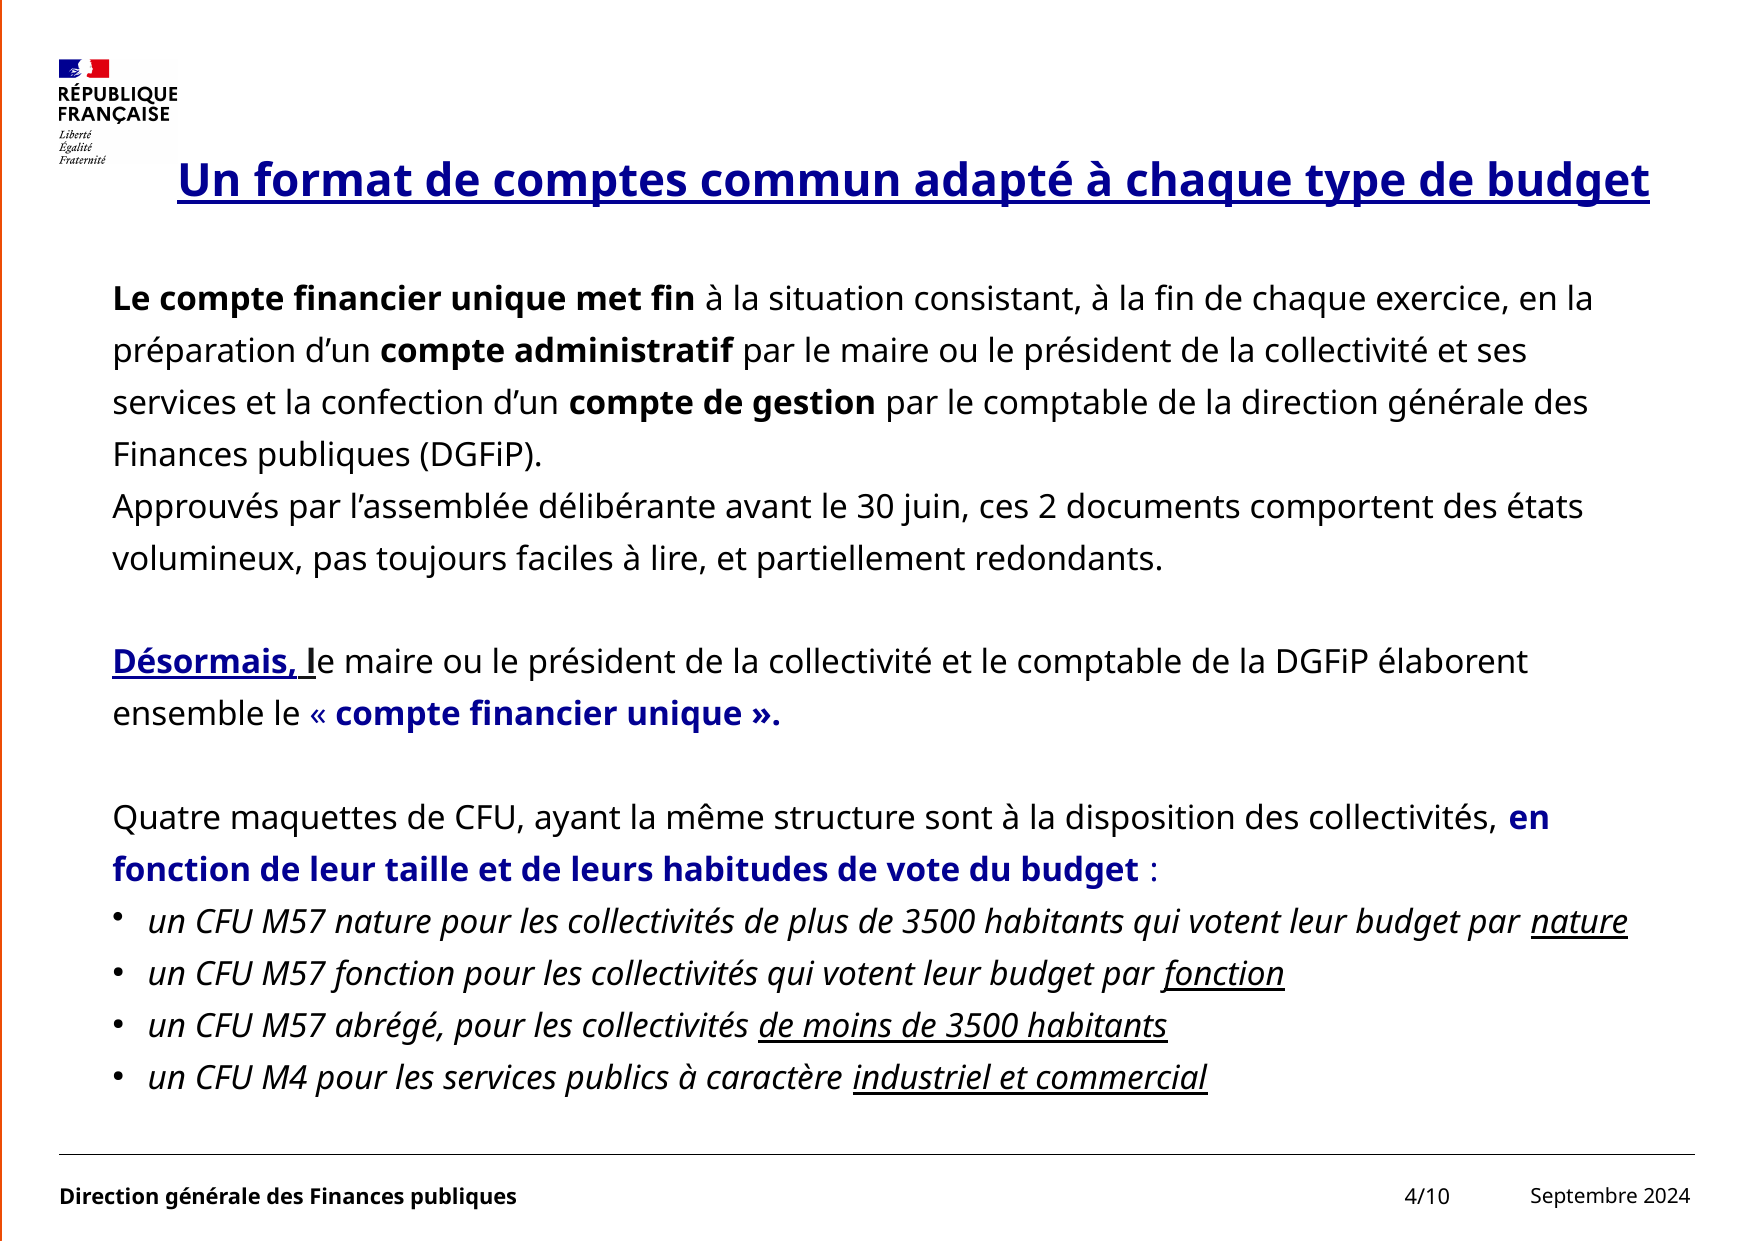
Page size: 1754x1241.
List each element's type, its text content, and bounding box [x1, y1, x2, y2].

text_box Un format de comptes commun adapté à chaque type de budget [177, 147, 1654, 218]
text_box Le compte financier unique met fin à la situation consistant, à la fin de chaque exercice, en la préparation d’un compte administratif par le maire ou le président de la collectivité et ses services et la confection d’un compte de gestion par le comptable de la direction générale des Finances publiques (DGFiP). Approuvés par l’assemblée délibérante avant le 30 juin, ces 2 documents comportent des états volumineux, pas toujours faciles à lire, et partiellement redondants. Désormais, le maire ou le président de la collectivité et le comptable de la DGFiP élaborent ensemble le « compte financier unique ». Quatre maquettes de CFU, ayant la même structure sont à la disposition des collectivités, en fonction de leur taille et de leurs habitudes de vote du budget : un CFU M57 nature pour les collectivités de plus de 3500 habitants qui votent leur budget par nature un CFU M57 fonction pour les collectivités qui votent leur budget par fonction un CFU M57 abrégé, pour les collectivités de moins de 3500 habitants un CFU M4 pour les services publics à caractère industriel et commercial [97, 260, 1654, 1123]
picture [59, 59, 178, 164]
